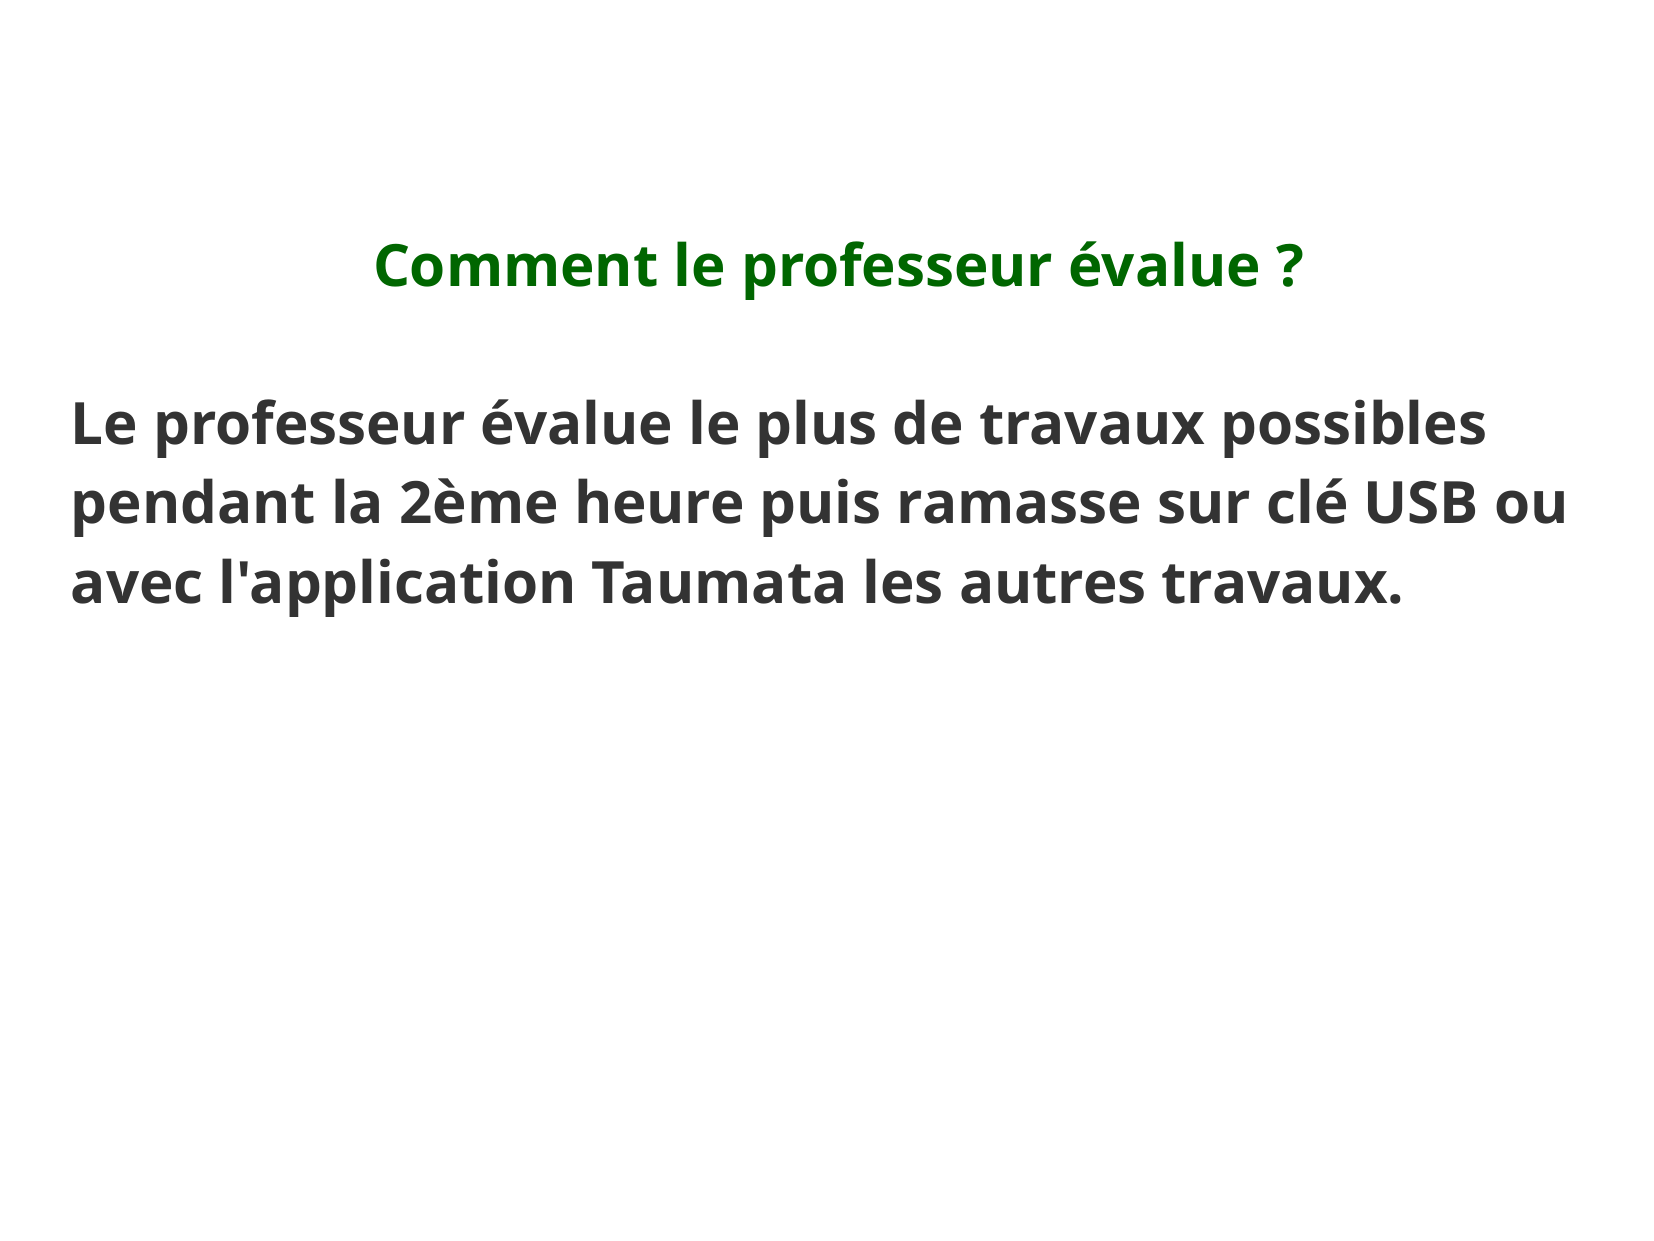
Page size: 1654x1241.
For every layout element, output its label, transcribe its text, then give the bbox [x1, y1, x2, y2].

text_box Comment le professeur évalue ? Le professeur évalue le plus de travaux possibles pendant la 2ème heure puis ramasse sur clé USB ou avec l'application Taumata les autres travaux. [70, 209, 1607, 636]
